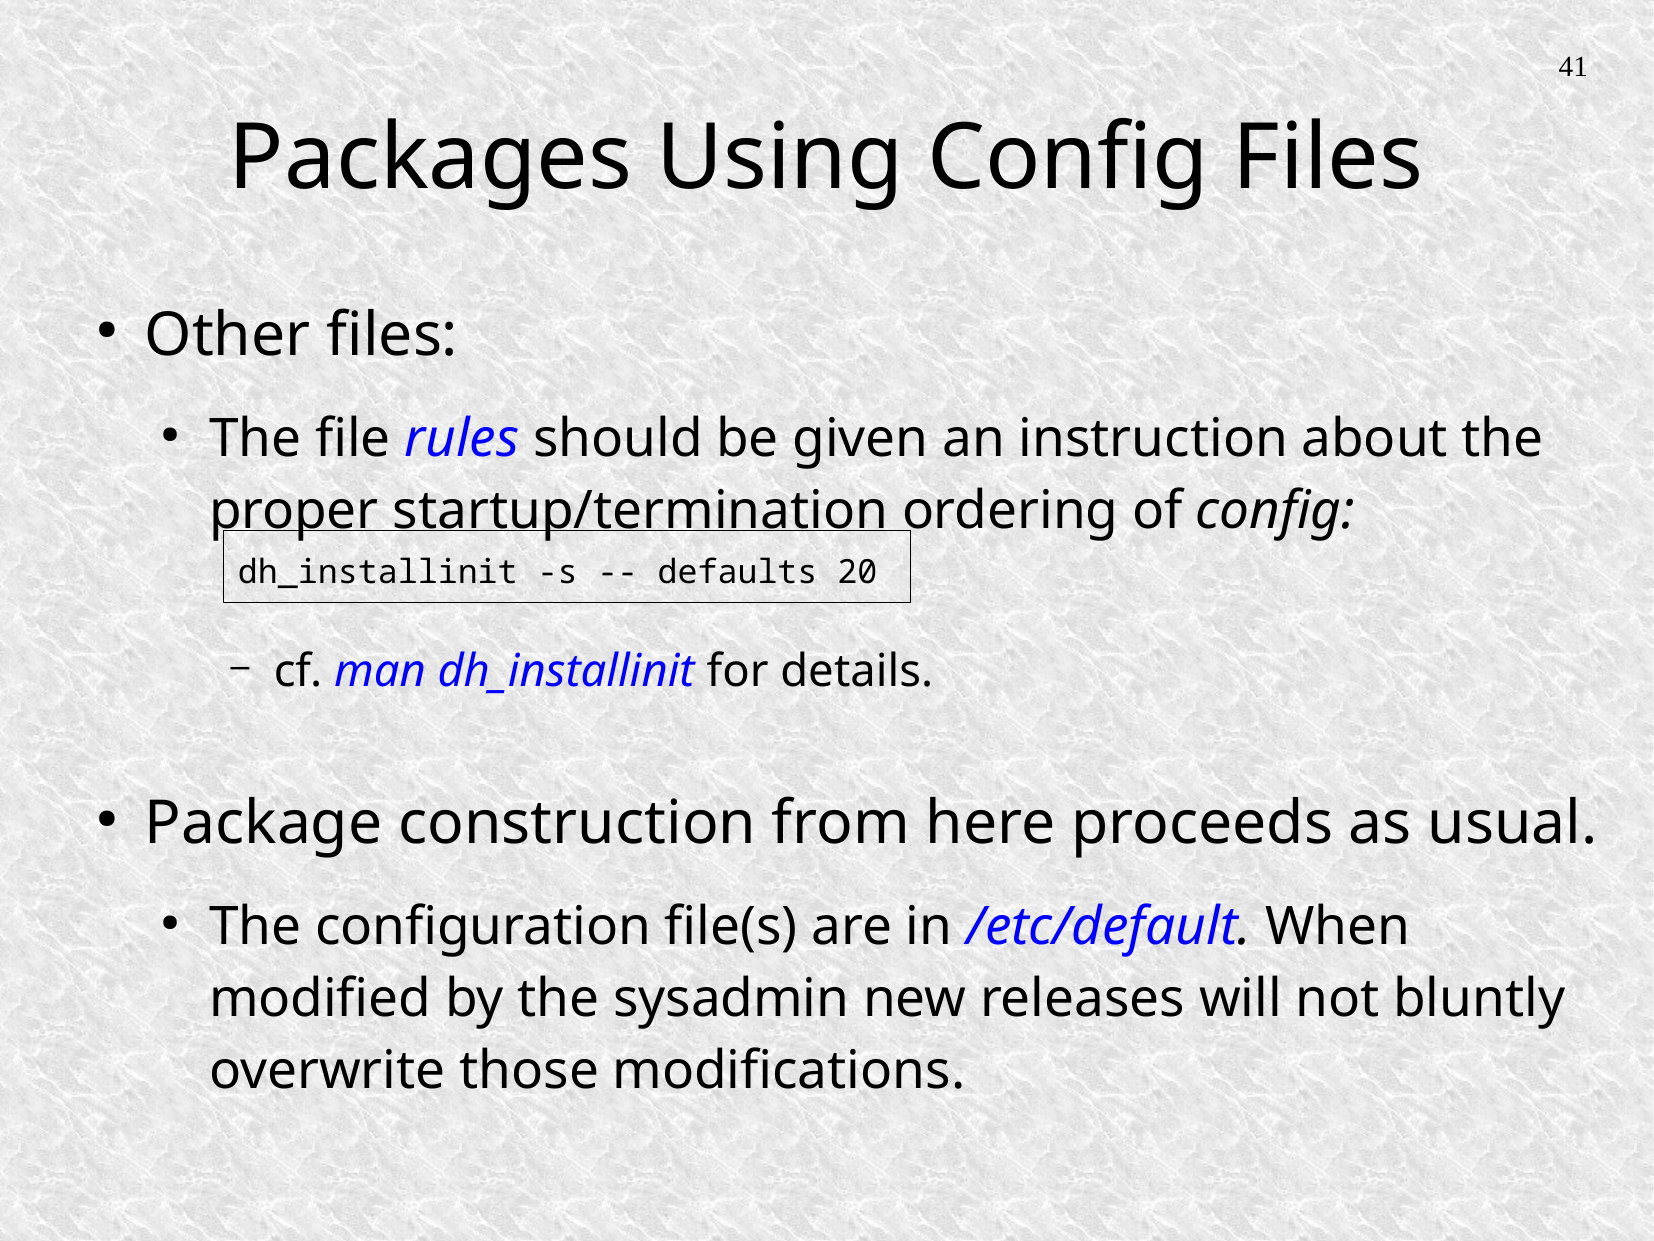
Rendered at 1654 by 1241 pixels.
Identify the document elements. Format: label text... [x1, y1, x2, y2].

title Packages Using Config Files [82, 56, 1571, 250]
text_box dh_installinit -s -- defaults 20 [224, 540, 893, 595]
list Other files: The file rules should be given an instruction about the proper startup/termination ordering of config: cf. man dh_installinit for details. Package construction from here proceeds as usual. The configuration file(s) are in /etc/default. When modified by the sysadmin new releases will not bluntly overwrite those modifications. [80, 290, 1608, 1126]
picture [0, 0, 1654, 1241]
